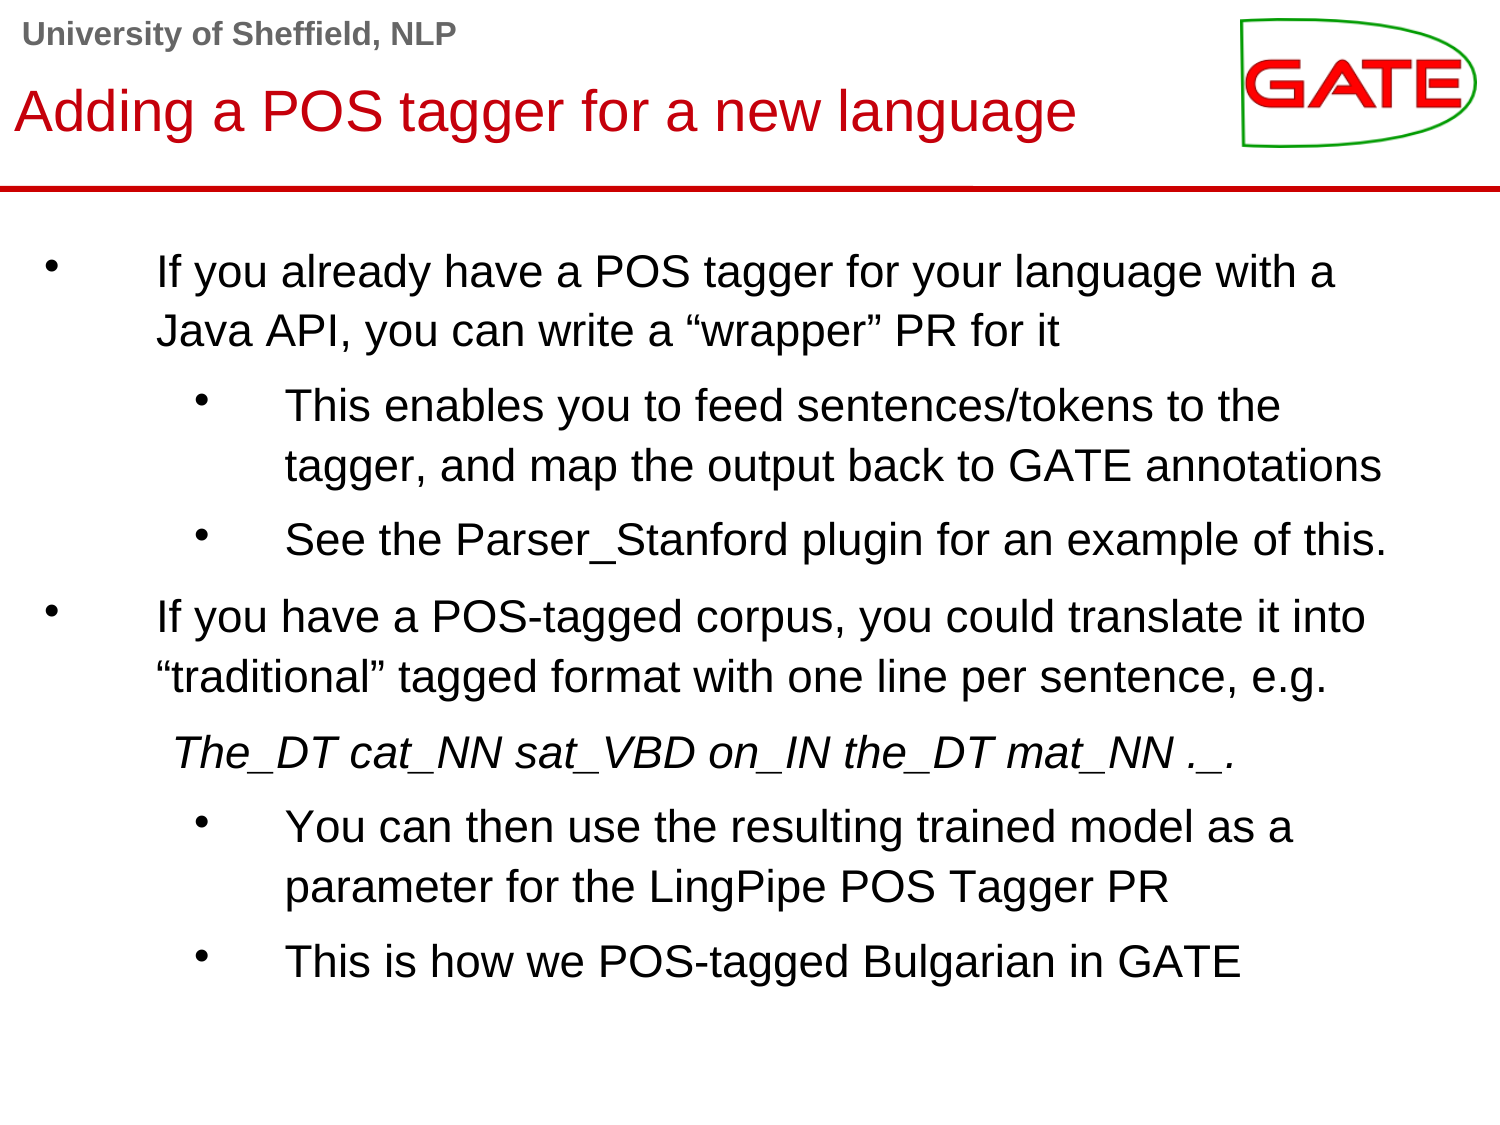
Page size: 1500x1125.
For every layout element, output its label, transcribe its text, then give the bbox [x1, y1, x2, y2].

title Adding a POS tagger for a new language [0, 4, 1237, 211]
list If you already have a POS tagger for your language with a Java API, you can write a “wrapper” PR for it This enables you to feed sentences/tokens to the tagger, and map the output back to GATE annotations See the Parser_Stanford plugin for an example of this. If you have a POS-tagged corpus, you could translate it into “traditional” tagged format with one line per sentence, e.g. The_DT cat_NN sat_VBD on_IN the_DT mat_NN ._. You can then use the resulting trained model as a parameter for the LingPipe POS Tagger PR This is how we POS-tagged Bulgarian in GATE [29, 228, 1418, 1125]
picture [1240, 18, 1477, 148]
